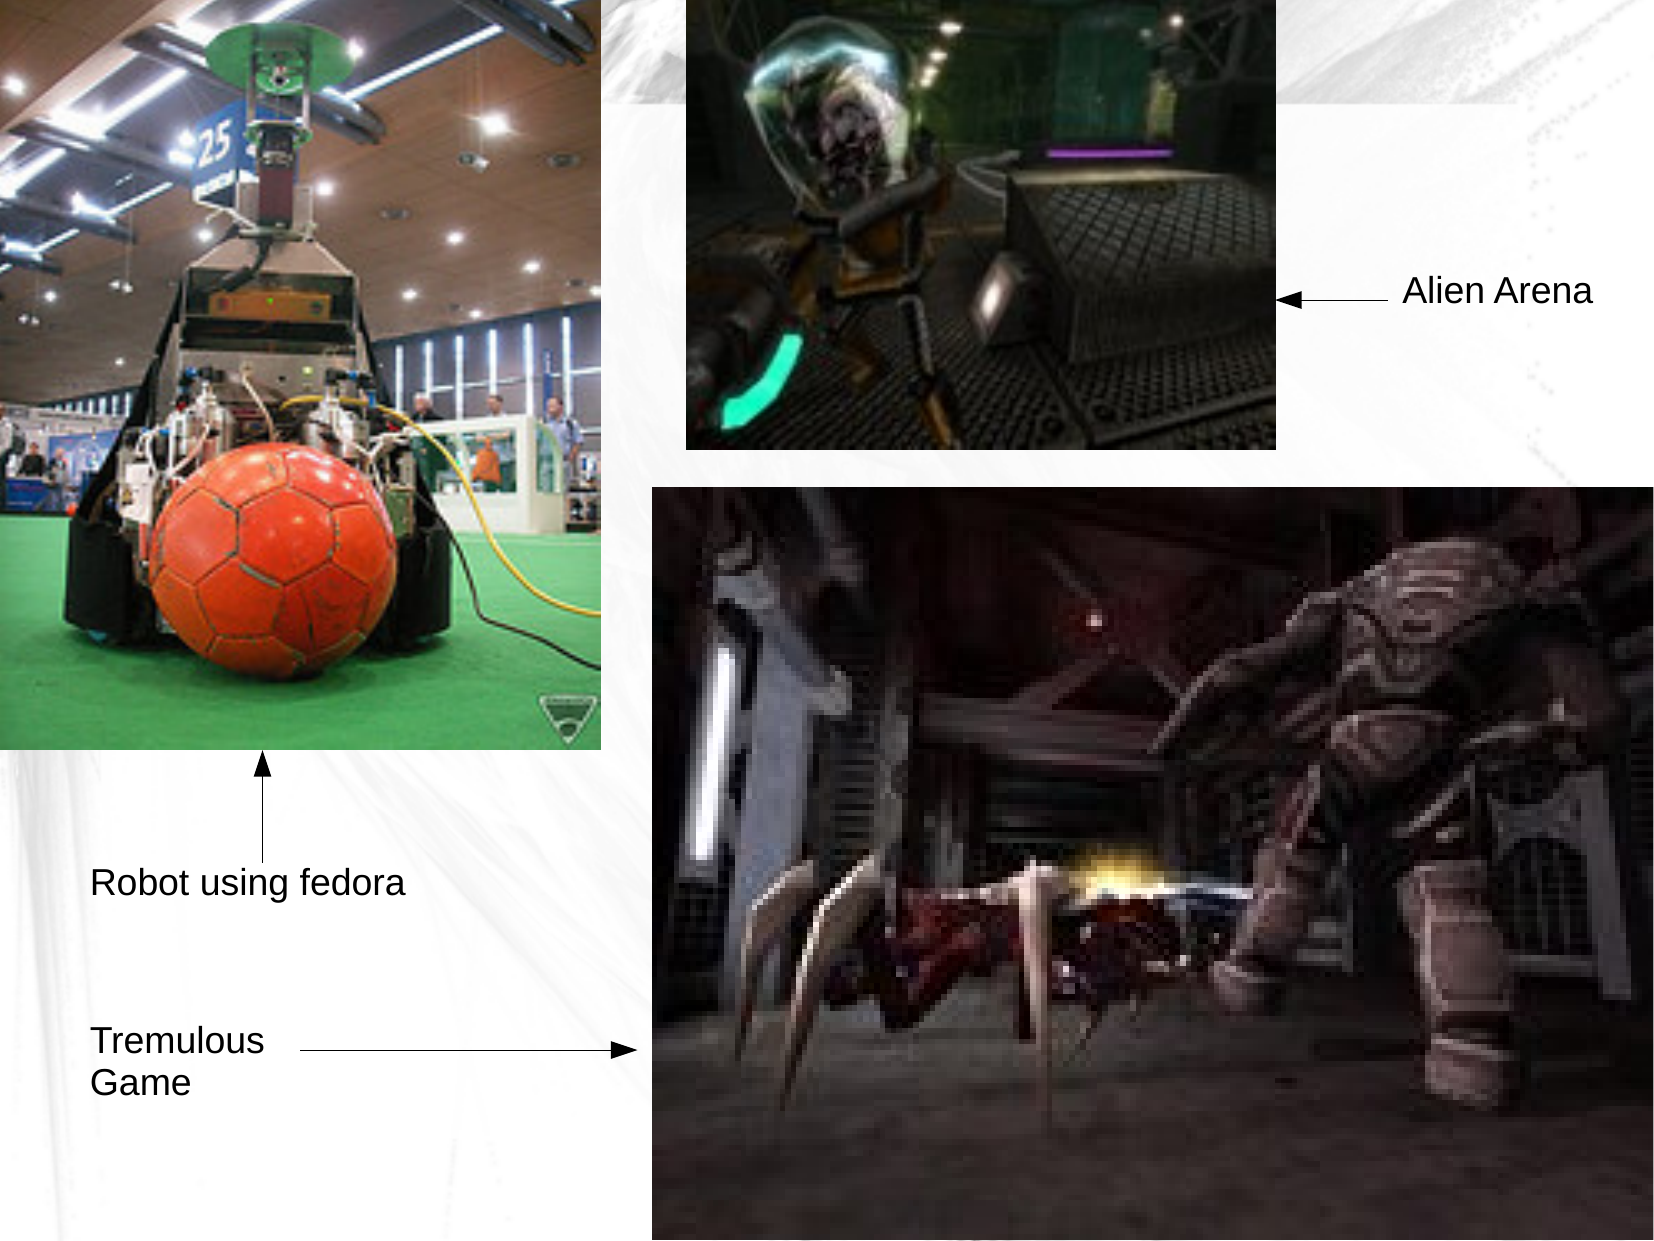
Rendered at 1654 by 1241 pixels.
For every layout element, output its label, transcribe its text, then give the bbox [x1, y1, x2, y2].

text_box Tremulous Game [75, 1012, 282, 1112]
text_box Alien Arena [1387, 262, 1611, 320]
picture [0, 0, 1654, 1241]
text_box Robot using fedora [75, 854, 422, 912]
